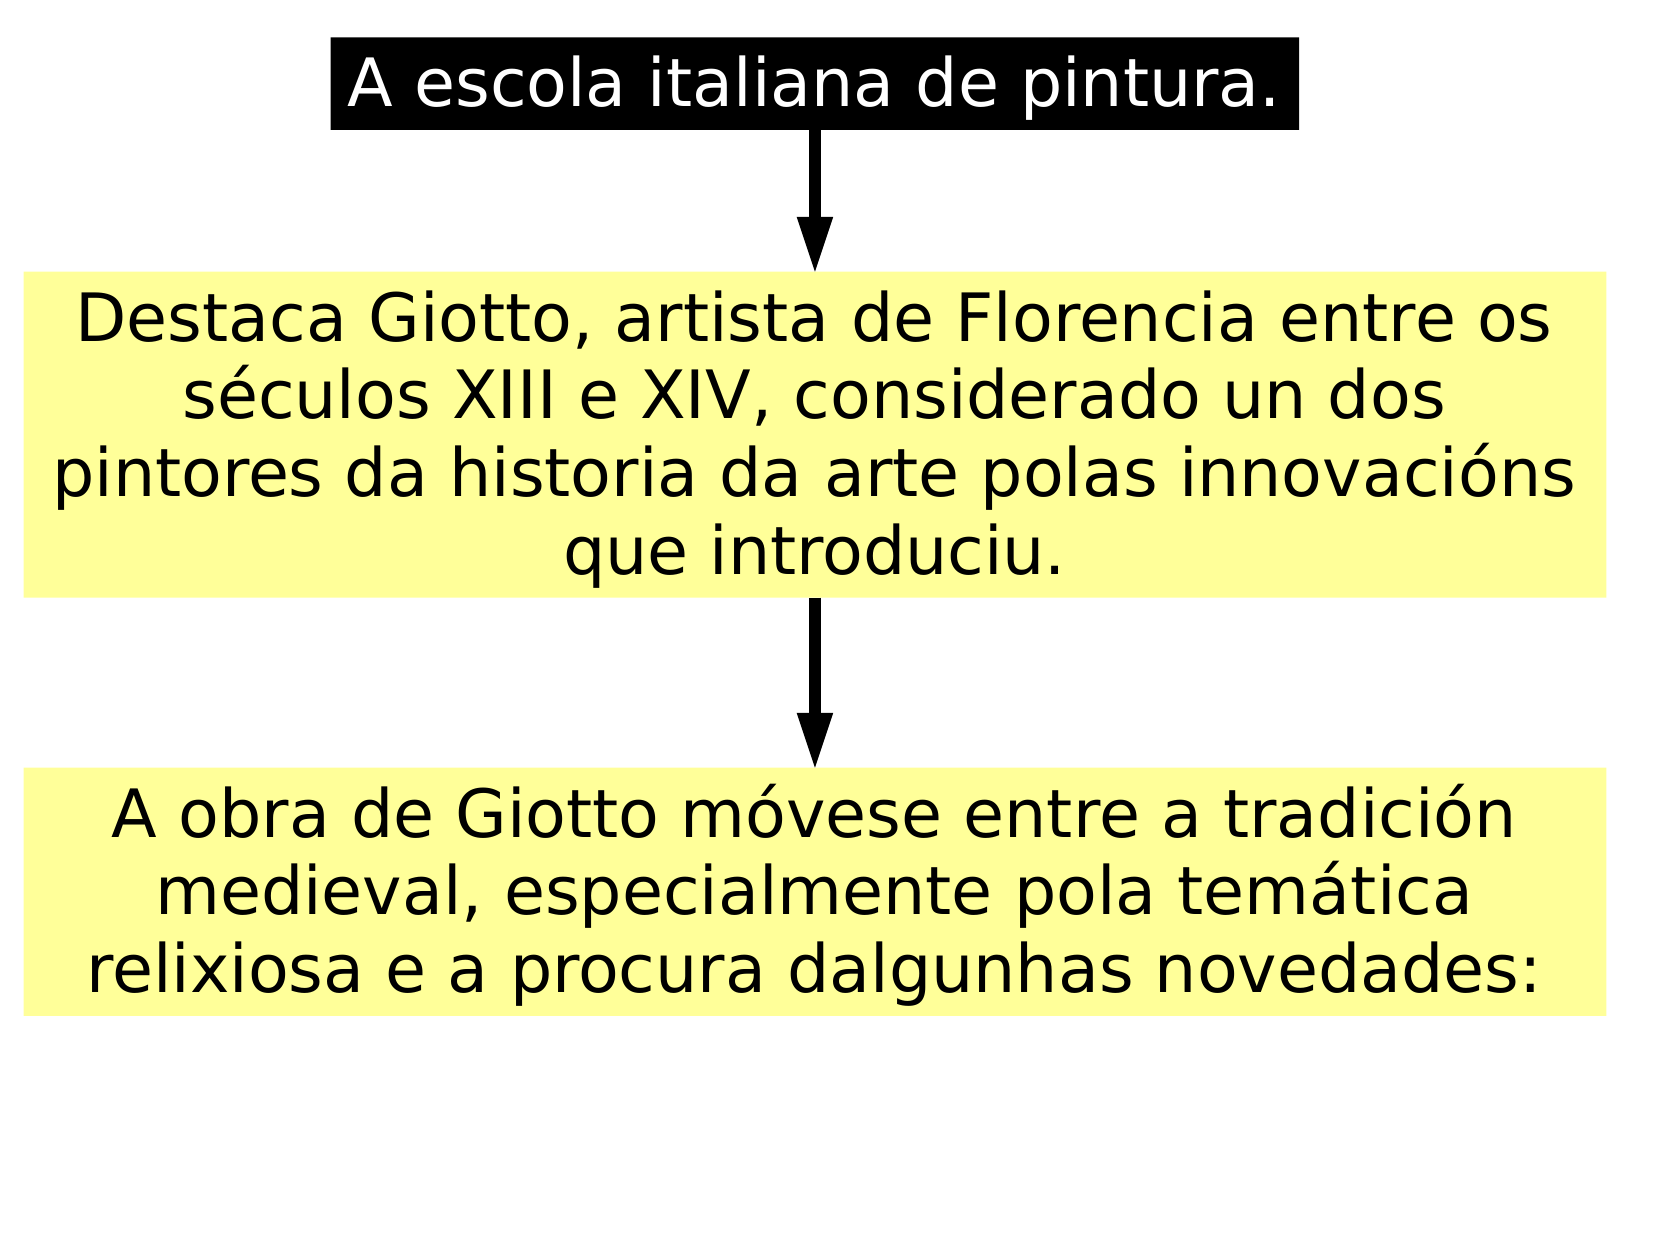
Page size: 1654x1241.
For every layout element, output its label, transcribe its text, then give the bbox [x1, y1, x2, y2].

text_box A escola italiana de pintura. [330, 37, 1300, 130]
text_box A obra de Giotto móvese entre a tradición medieval, especialmente pola temática relixiosa e a procura dalgunhas novedades: [23, 767, 1607, 1016]
text_box Destaca Giotto, artista de Florencia entre os séculos XIII e XIV, considerado un dos pintores da historia da arte polas innovacións que introduciu. [23, 271, 1607, 598]
